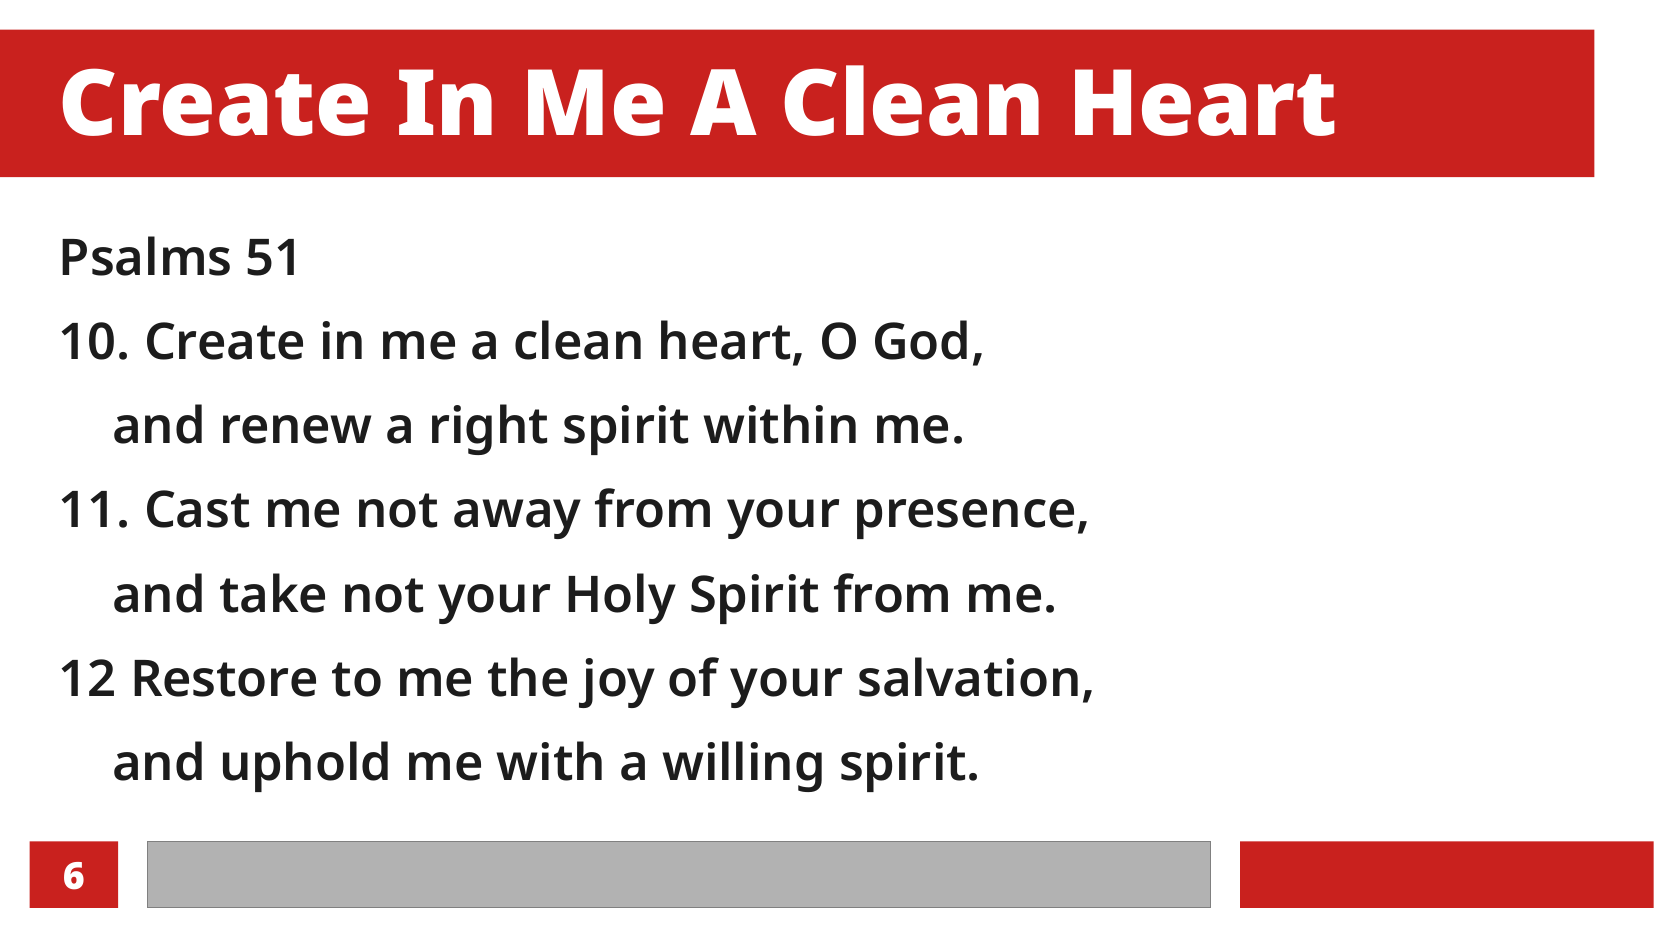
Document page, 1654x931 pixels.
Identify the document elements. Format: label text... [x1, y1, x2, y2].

list Psalms 51 10. Create in me a clean heart, O God, and renew a right spirit within me. 11. Cast me not away from your presence, and take not your Holy Spirit from me. 12 Restore to me the joy of your salvation, and uphold me with a willing spirit. [59, 221, 1565, 798]
title Create In Me A Clean Heart [59, 44, 1595, 163]
